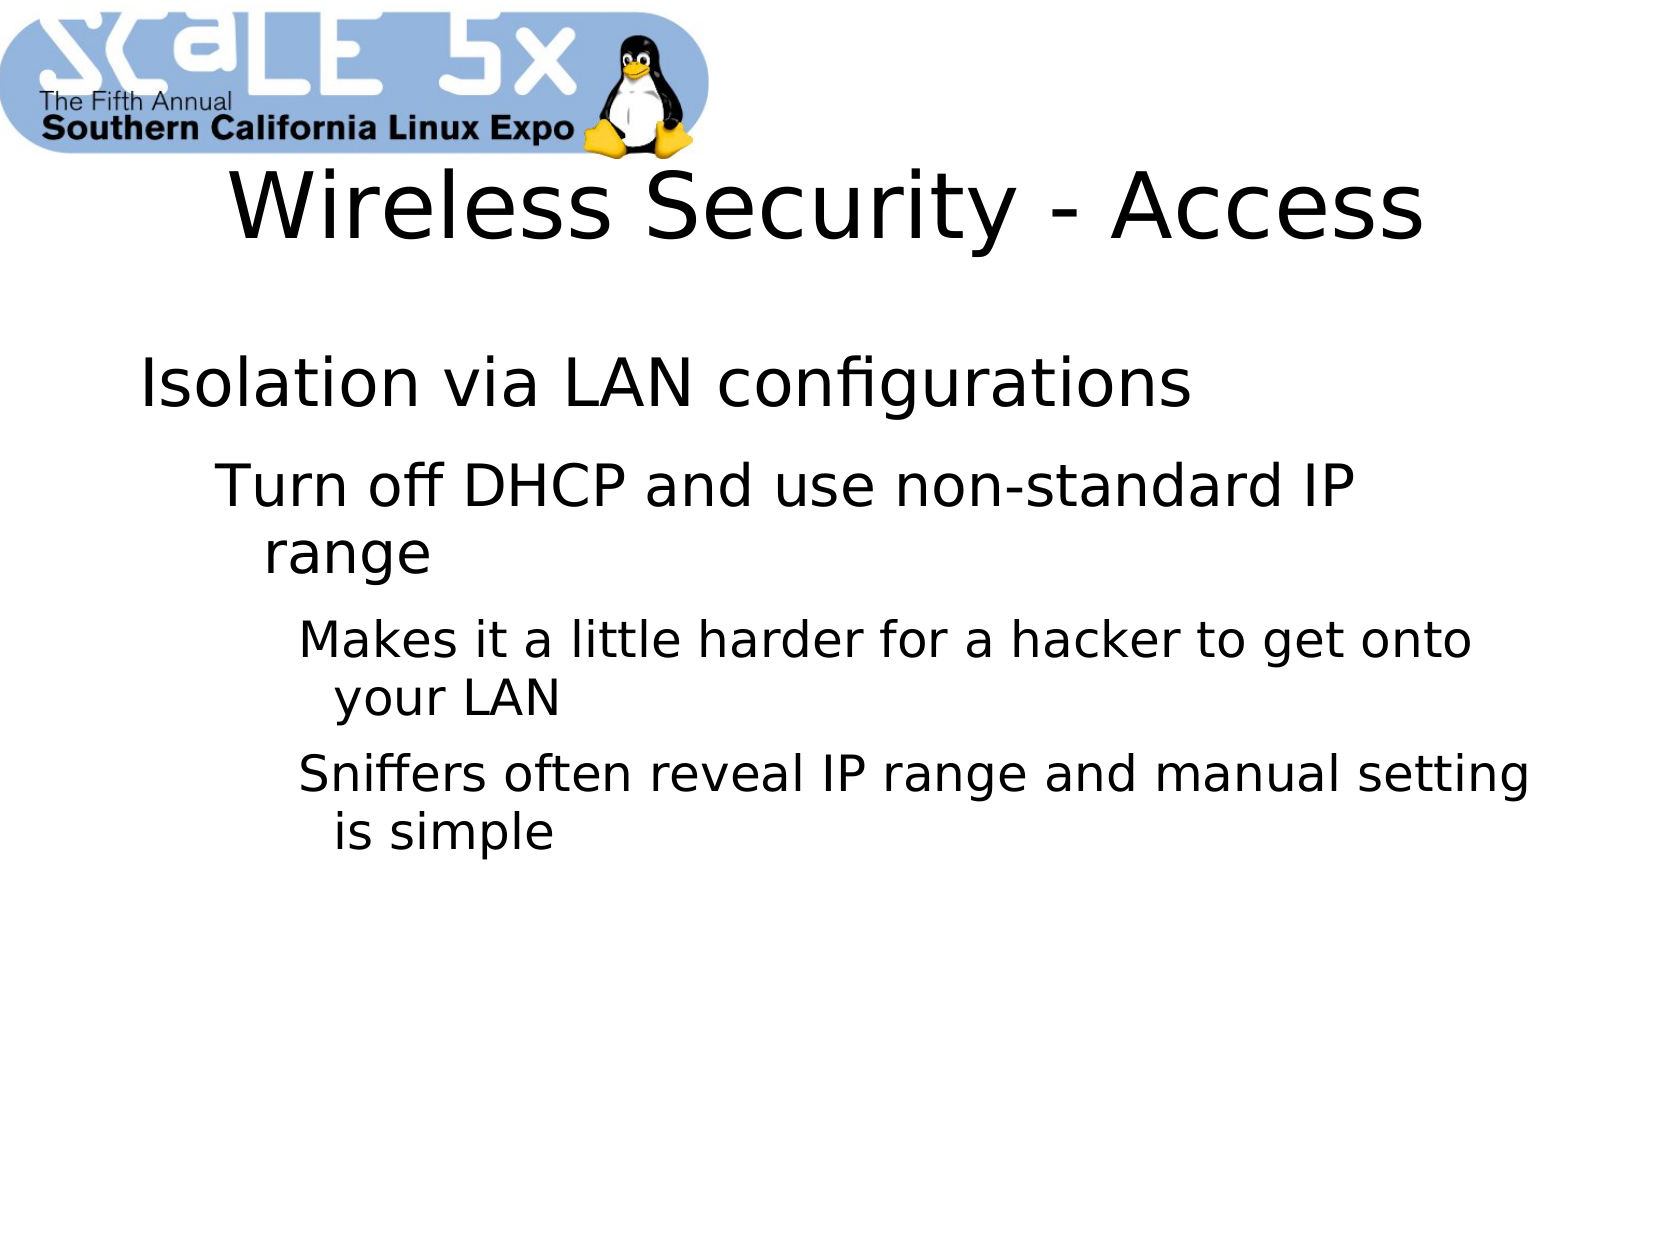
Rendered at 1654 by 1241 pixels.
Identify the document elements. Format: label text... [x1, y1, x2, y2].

title Wireless Security - Access [121, 102, 1533, 311]
list Isolation via LAN configurations Turn off DHCP and use non-standard IP range Makes it a little harder for a hacker to get onto your LAN Sniffers often reveal IP range and manual setting is simple [121, 344, 1533, 1127]
picture [0, 3, 709, 159]
